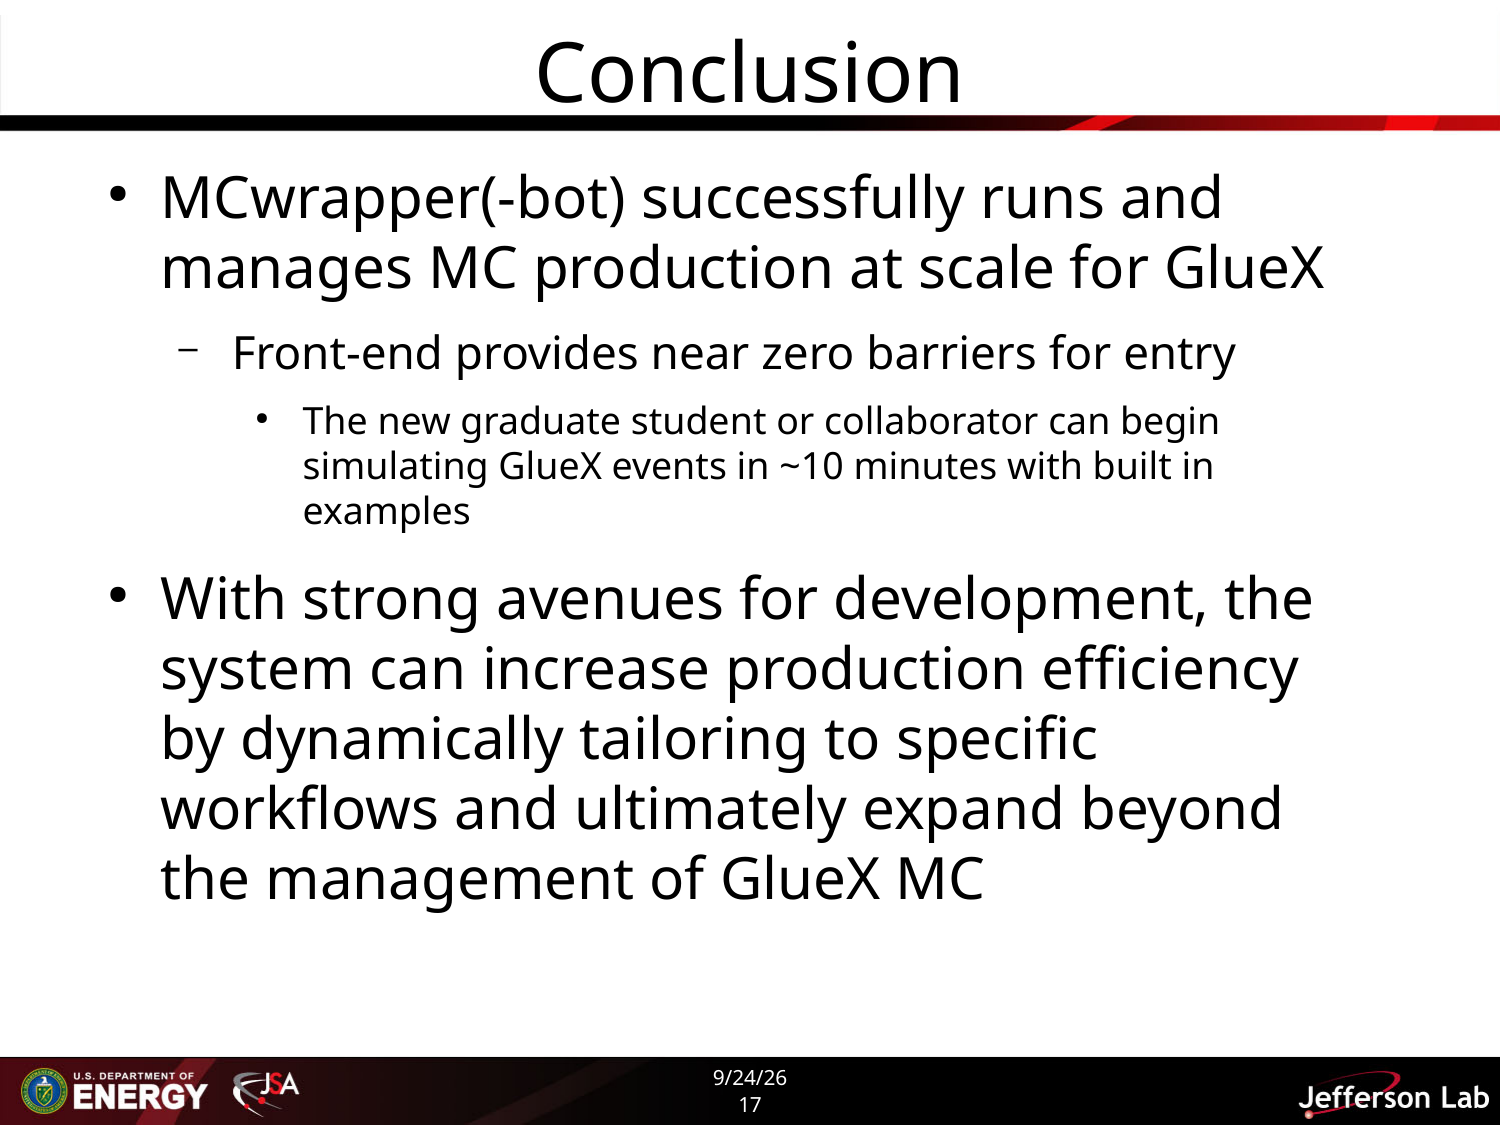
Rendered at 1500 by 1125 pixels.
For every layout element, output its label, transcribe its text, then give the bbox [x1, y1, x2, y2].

slide_number 11/1/19 [575, 1048, 925, 1090]
picture [0, 0, 1500, 1125]
list MCwrapper(-bot) successfully runs and manages MC production at scale for GlueX Front-end provides near zero barriers for entry The new graduate student or collaborator can begin simulating GlueX events in ~10 minutes with built in examples With strong avenues for development, the system can increase production efficiency by dynamically tailoring to specific workflows and ultimately expand beyond the management of GlueX MC [75, 153, 1366, 994]
title Conclusion [75, 38, 1425, 99]
slide_number <number> [575, 1090, 925, 1122]
